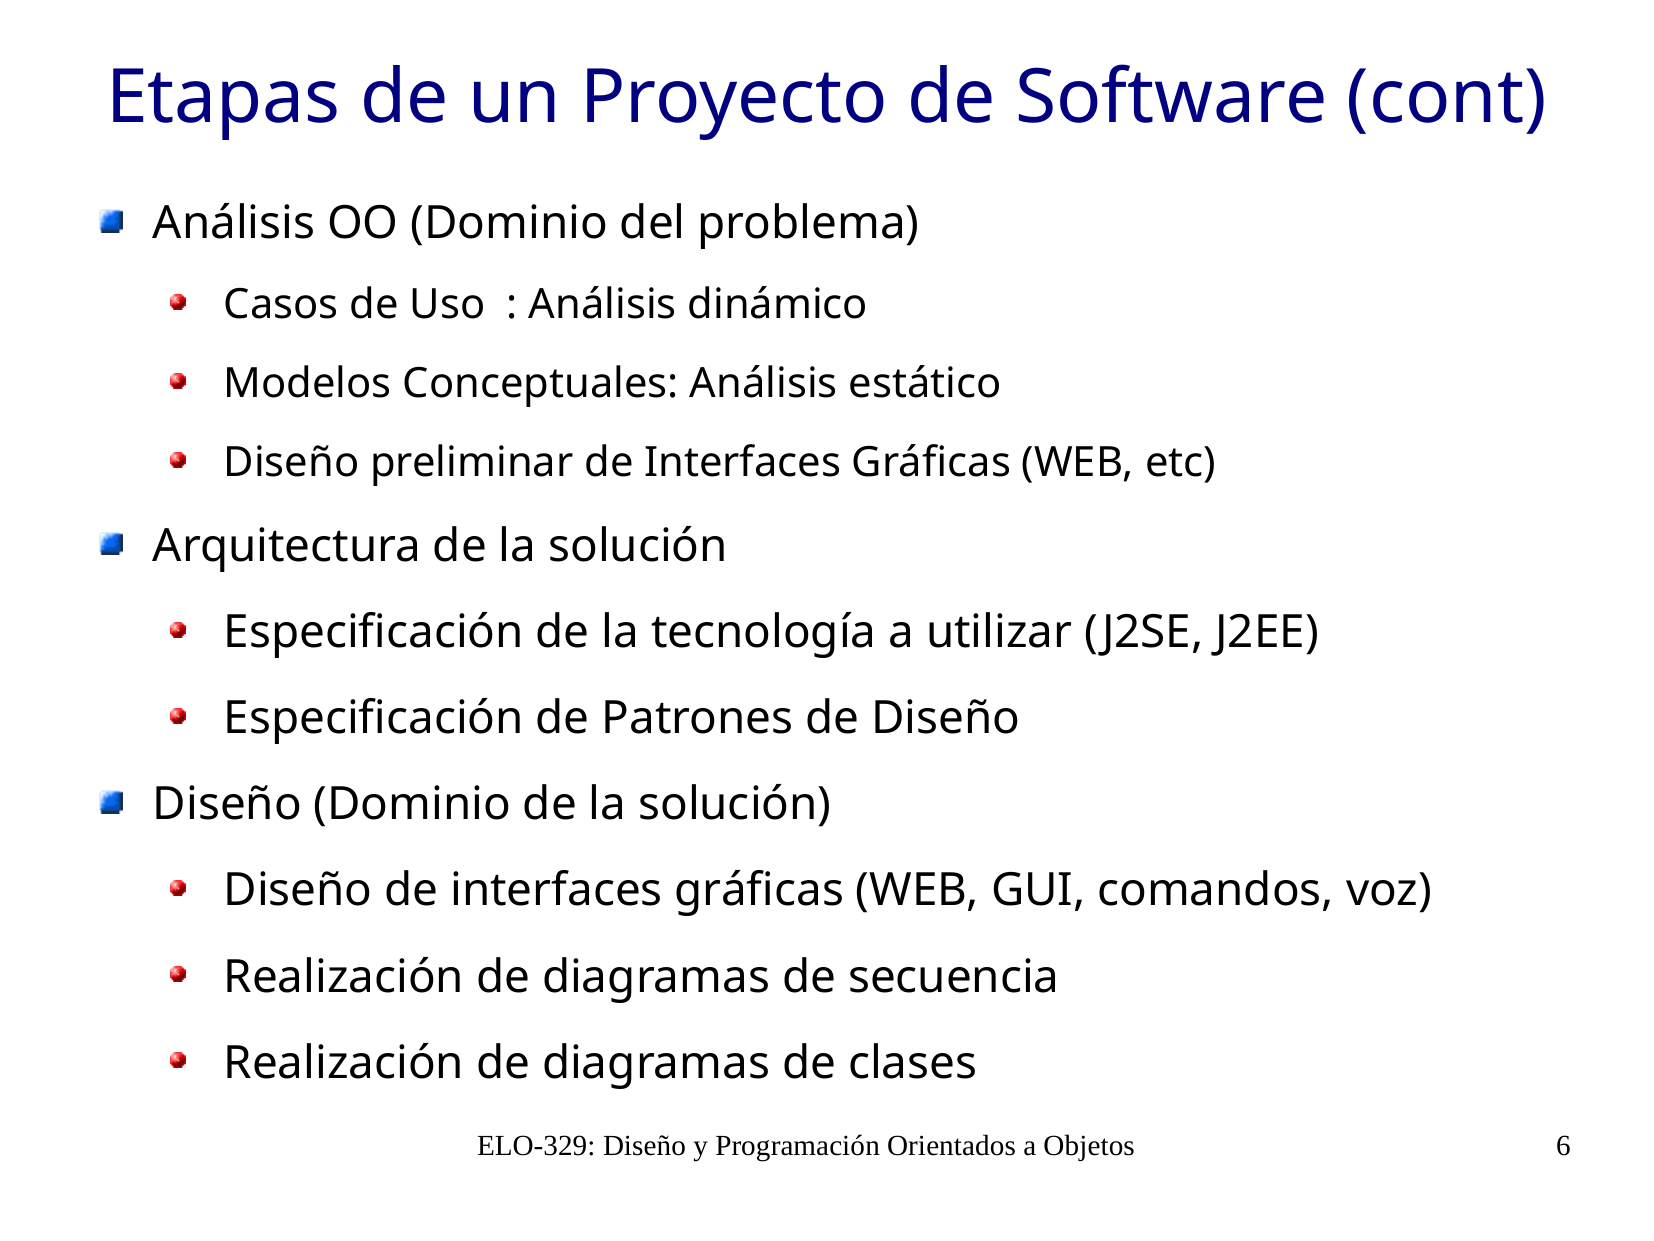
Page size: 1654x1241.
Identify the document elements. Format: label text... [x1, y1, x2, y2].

title Etapas de un Proyecto de Software (cont) [82, 45, 1571, 143]
list Análisis OO (Dominio del problema) Casos de Uso : Análisis dinámico Modelos Conceptuales: Análisis estático Diseño preliminar de Interfaces Gráficas (WEB, etc)‏ Arquitectura de la solución Especificación de la tecnología a utilizar (J2SE, J2EE) Especificación de Patrones de Diseño Diseño (Dominio de la solución)‏ Diseño de interfaces gráficas (WEB, GUI, comandos, voz)‏ Realización de diagramas de secuencia Realización de diagramas de clases [81, 169, 1571, 1112]
